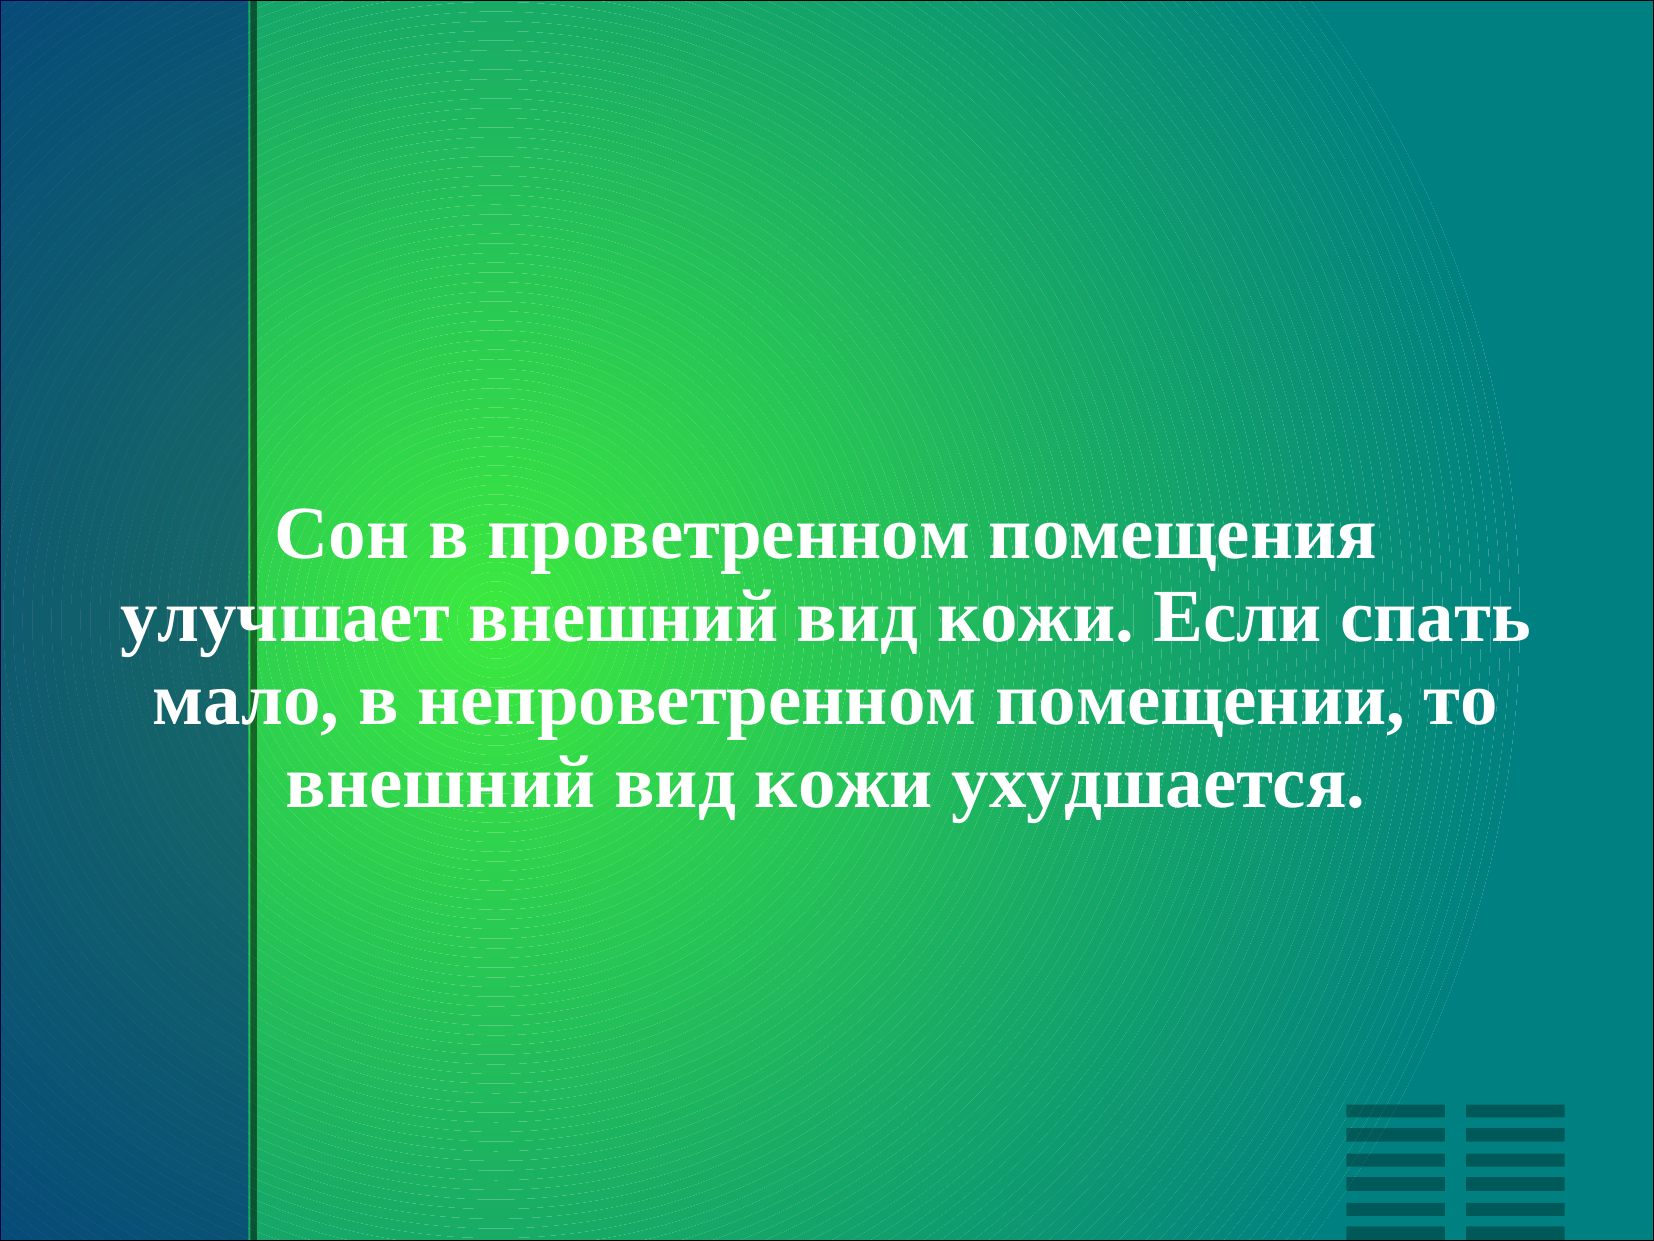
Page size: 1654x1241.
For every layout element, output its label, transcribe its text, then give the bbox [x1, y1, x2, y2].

subtitle Сон в проветренном помещения улучшает внешний вид кожи. Если спать мало, в непроветренном помещении, то внешний вид кожи ухудшается. [119, 112, 1533, 1204]
